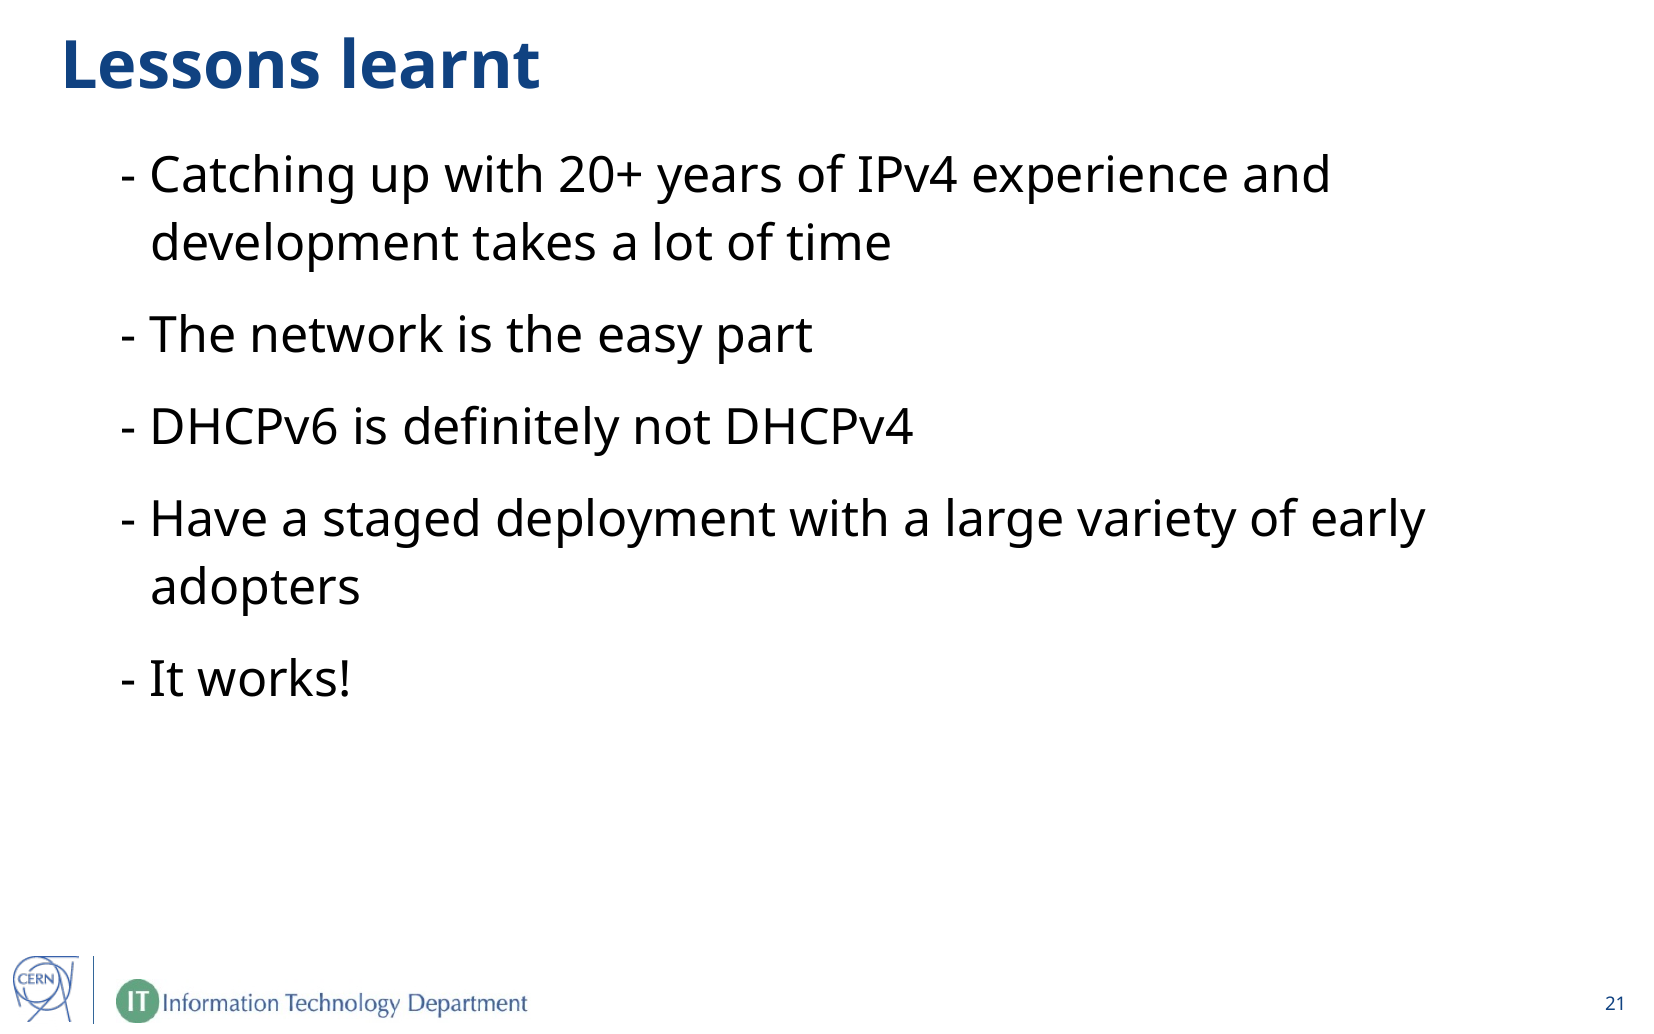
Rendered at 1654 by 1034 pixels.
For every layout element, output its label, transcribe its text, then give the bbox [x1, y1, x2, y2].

text_box - Catching up with 20+ years of IPv4 experience and development takes a lot of time - The network is the easy part - DHCPv6 is definitely not DHCPv4 - Have a staged deployment with a large variety of early adopters - It works! [106, 131, 1556, 1034]
title Lessons learnt [60, 0, 1528, 138]
picture [13, 956, 79, 1032]
